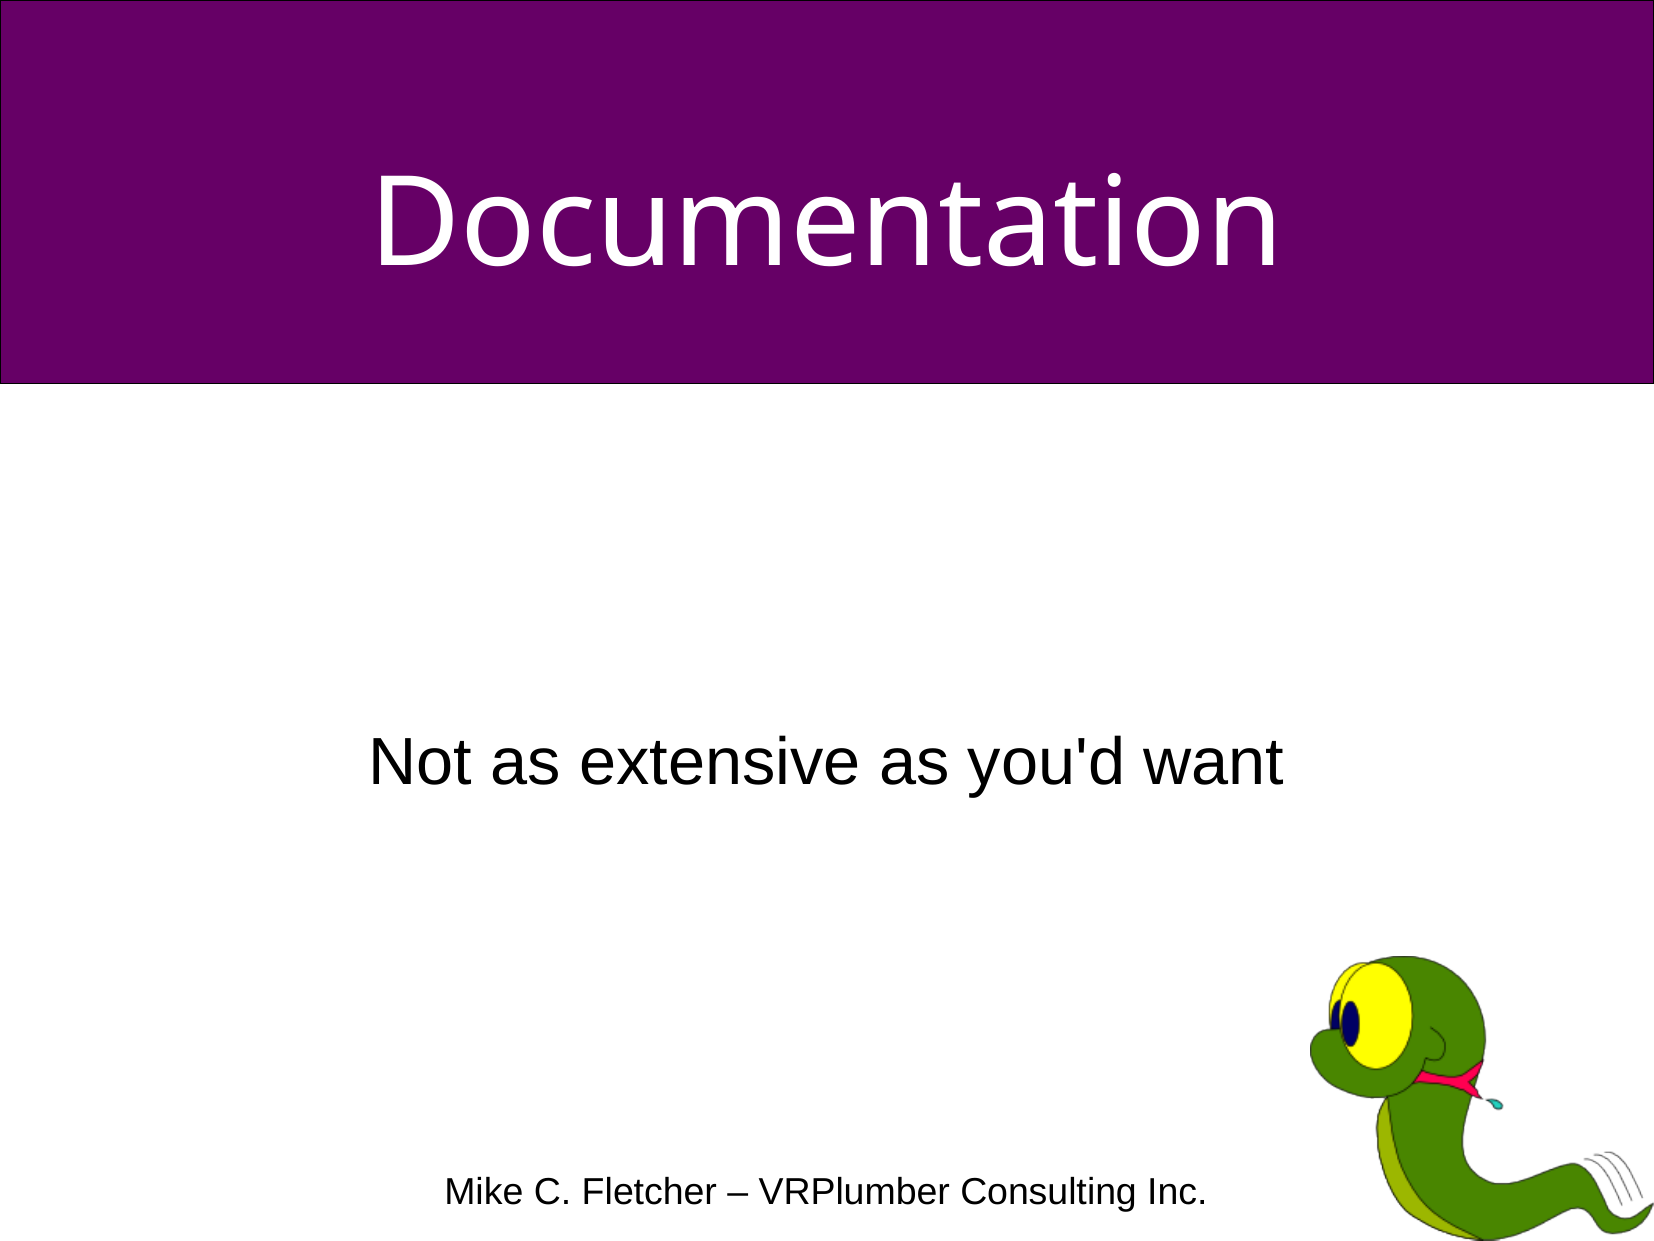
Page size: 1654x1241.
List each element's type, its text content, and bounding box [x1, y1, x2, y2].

subtitle Not as extensive as you'd want [82, 420, 1571, 1102]
picture [1310, 956, 1654, 1241]
title Documentation [82, 56, 1571, 377]
